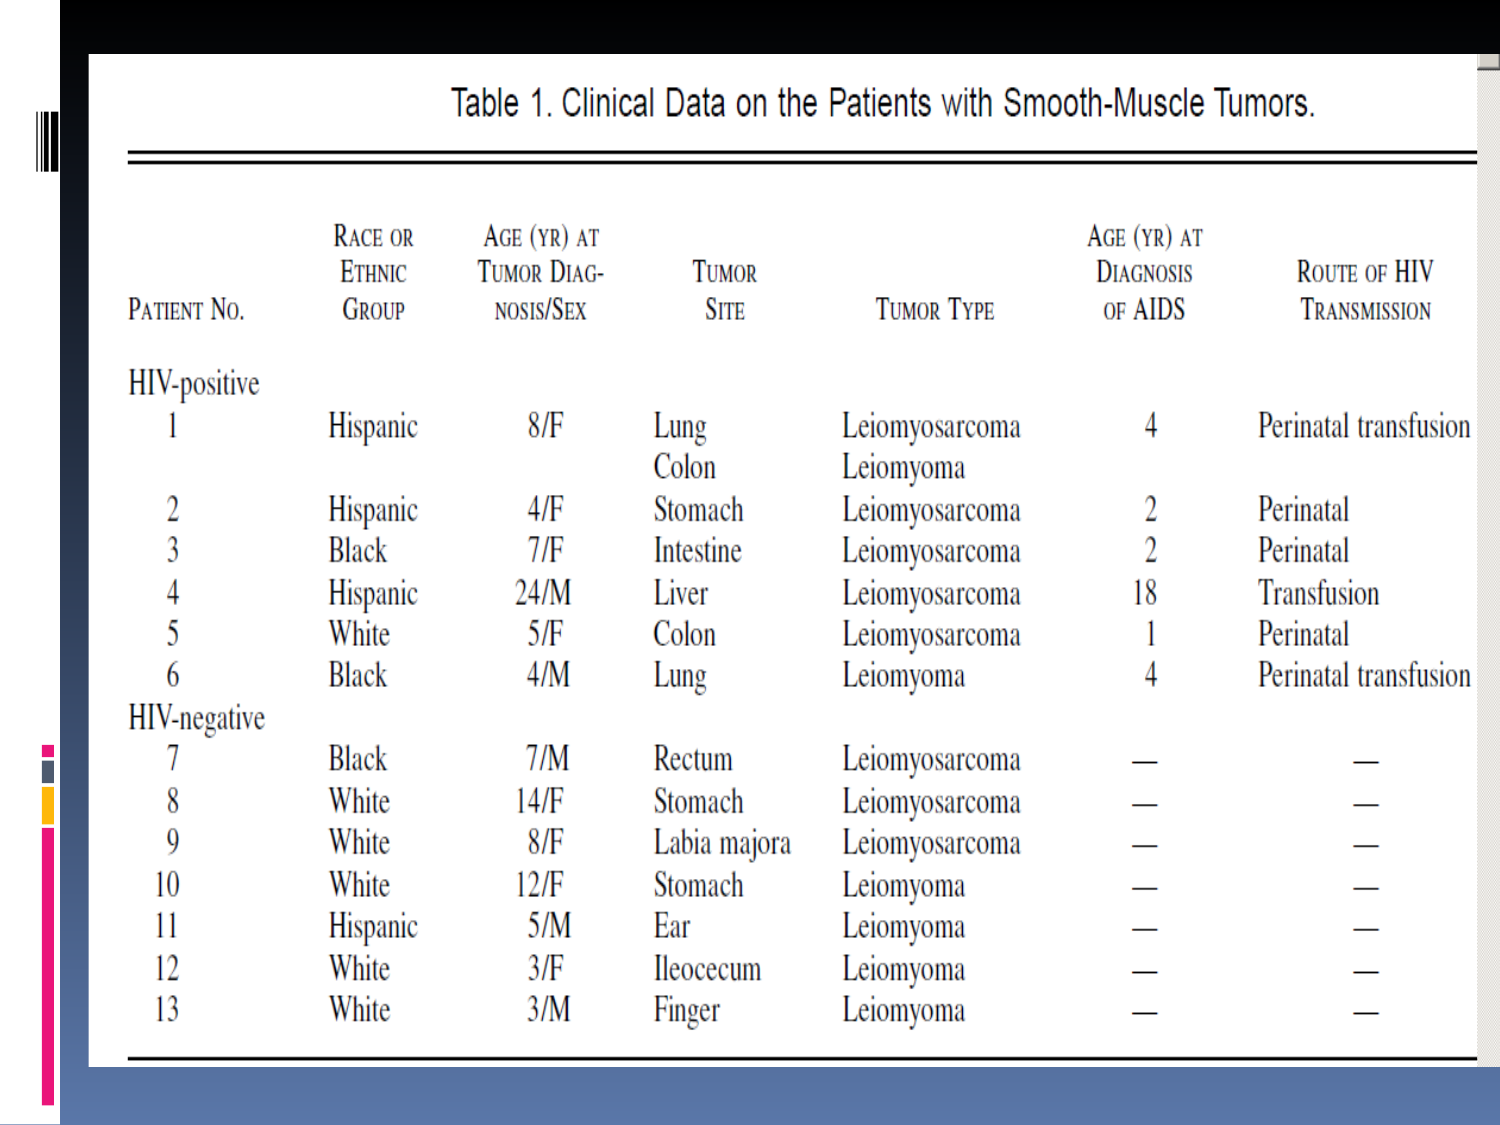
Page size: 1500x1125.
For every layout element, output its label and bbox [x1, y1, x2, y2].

picture [88, 54, 1500, 1067]
